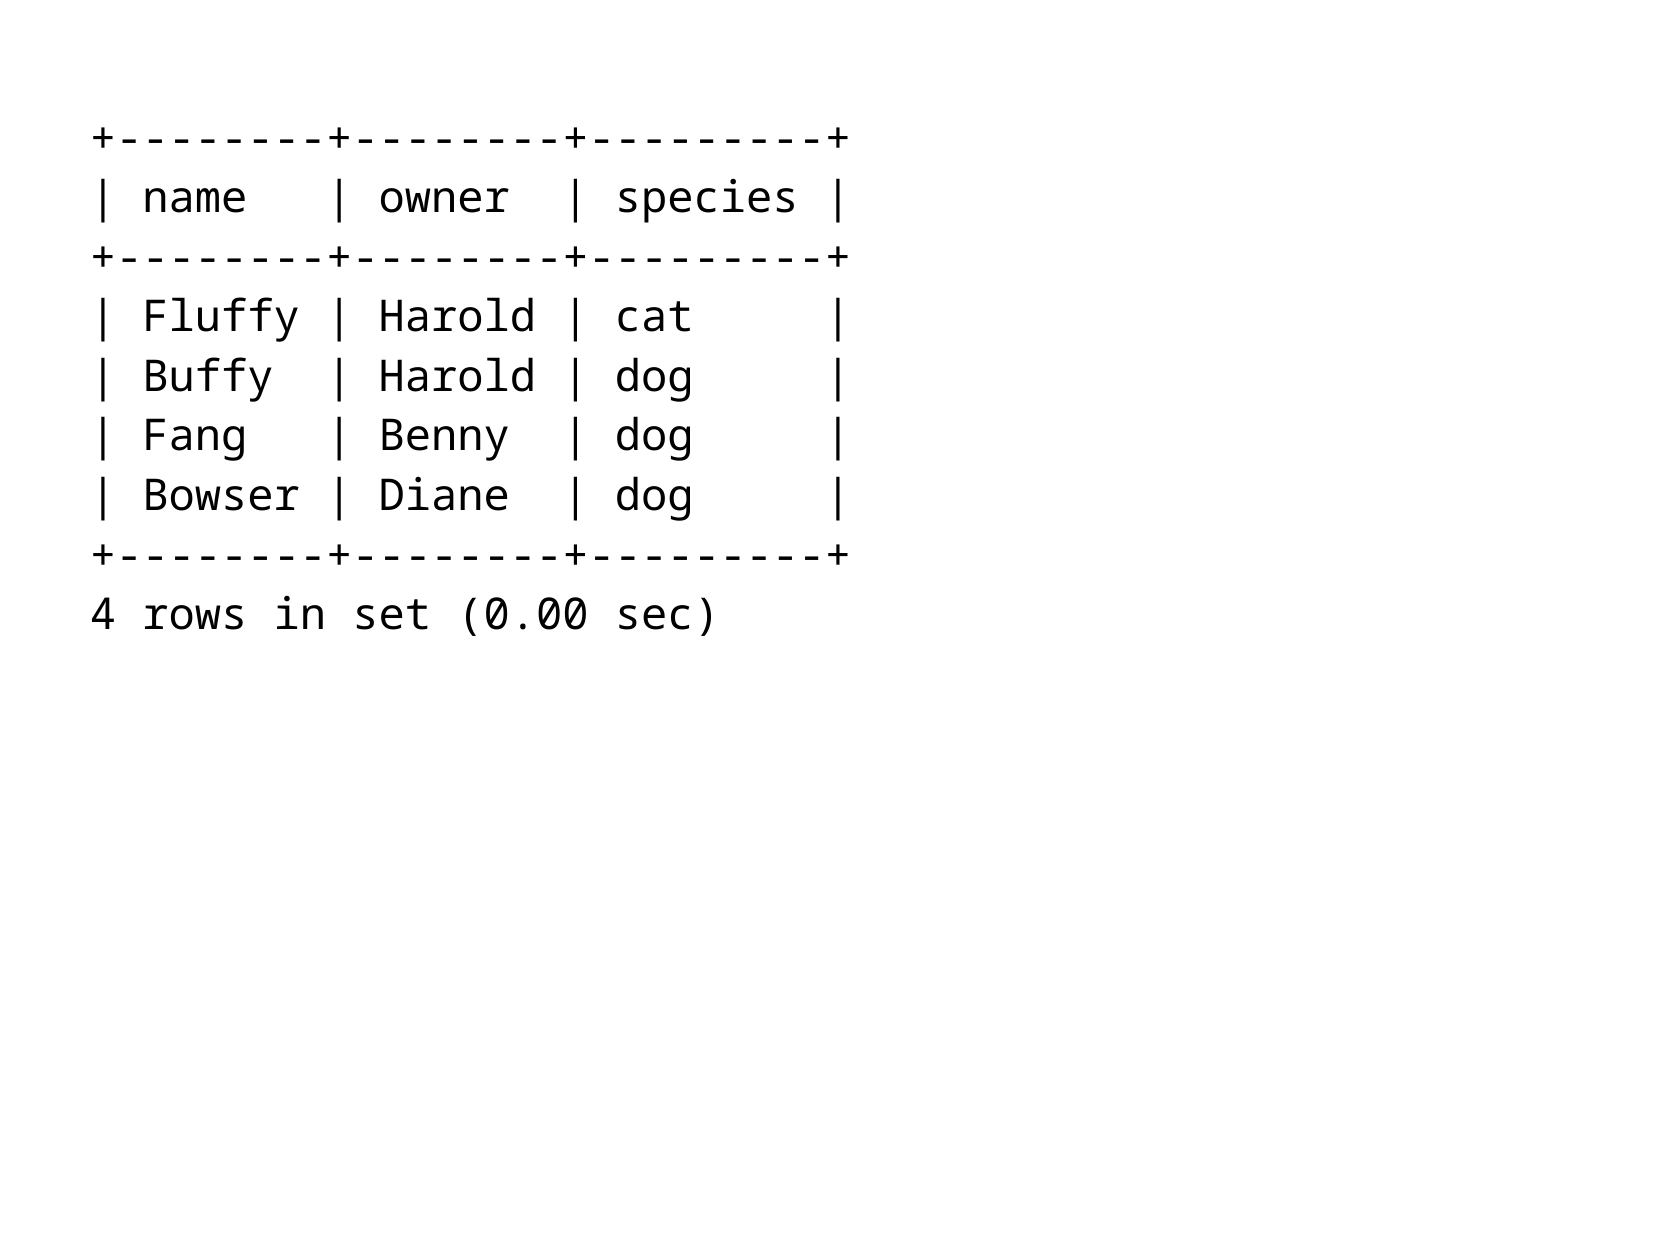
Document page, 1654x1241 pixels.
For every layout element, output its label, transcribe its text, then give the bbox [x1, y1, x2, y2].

text_box +--------+--------+---------+ | name | owner | species | +--------+--------+---------+ | Fluffy | Harold | cat | | Buffy | Harold | dog | | Fang | Benny | dog | | Bowser | Diane | dog | +--------+--------+---------+ 4 rows in set (0.00 sec) [75, 99, 1576, 595]
